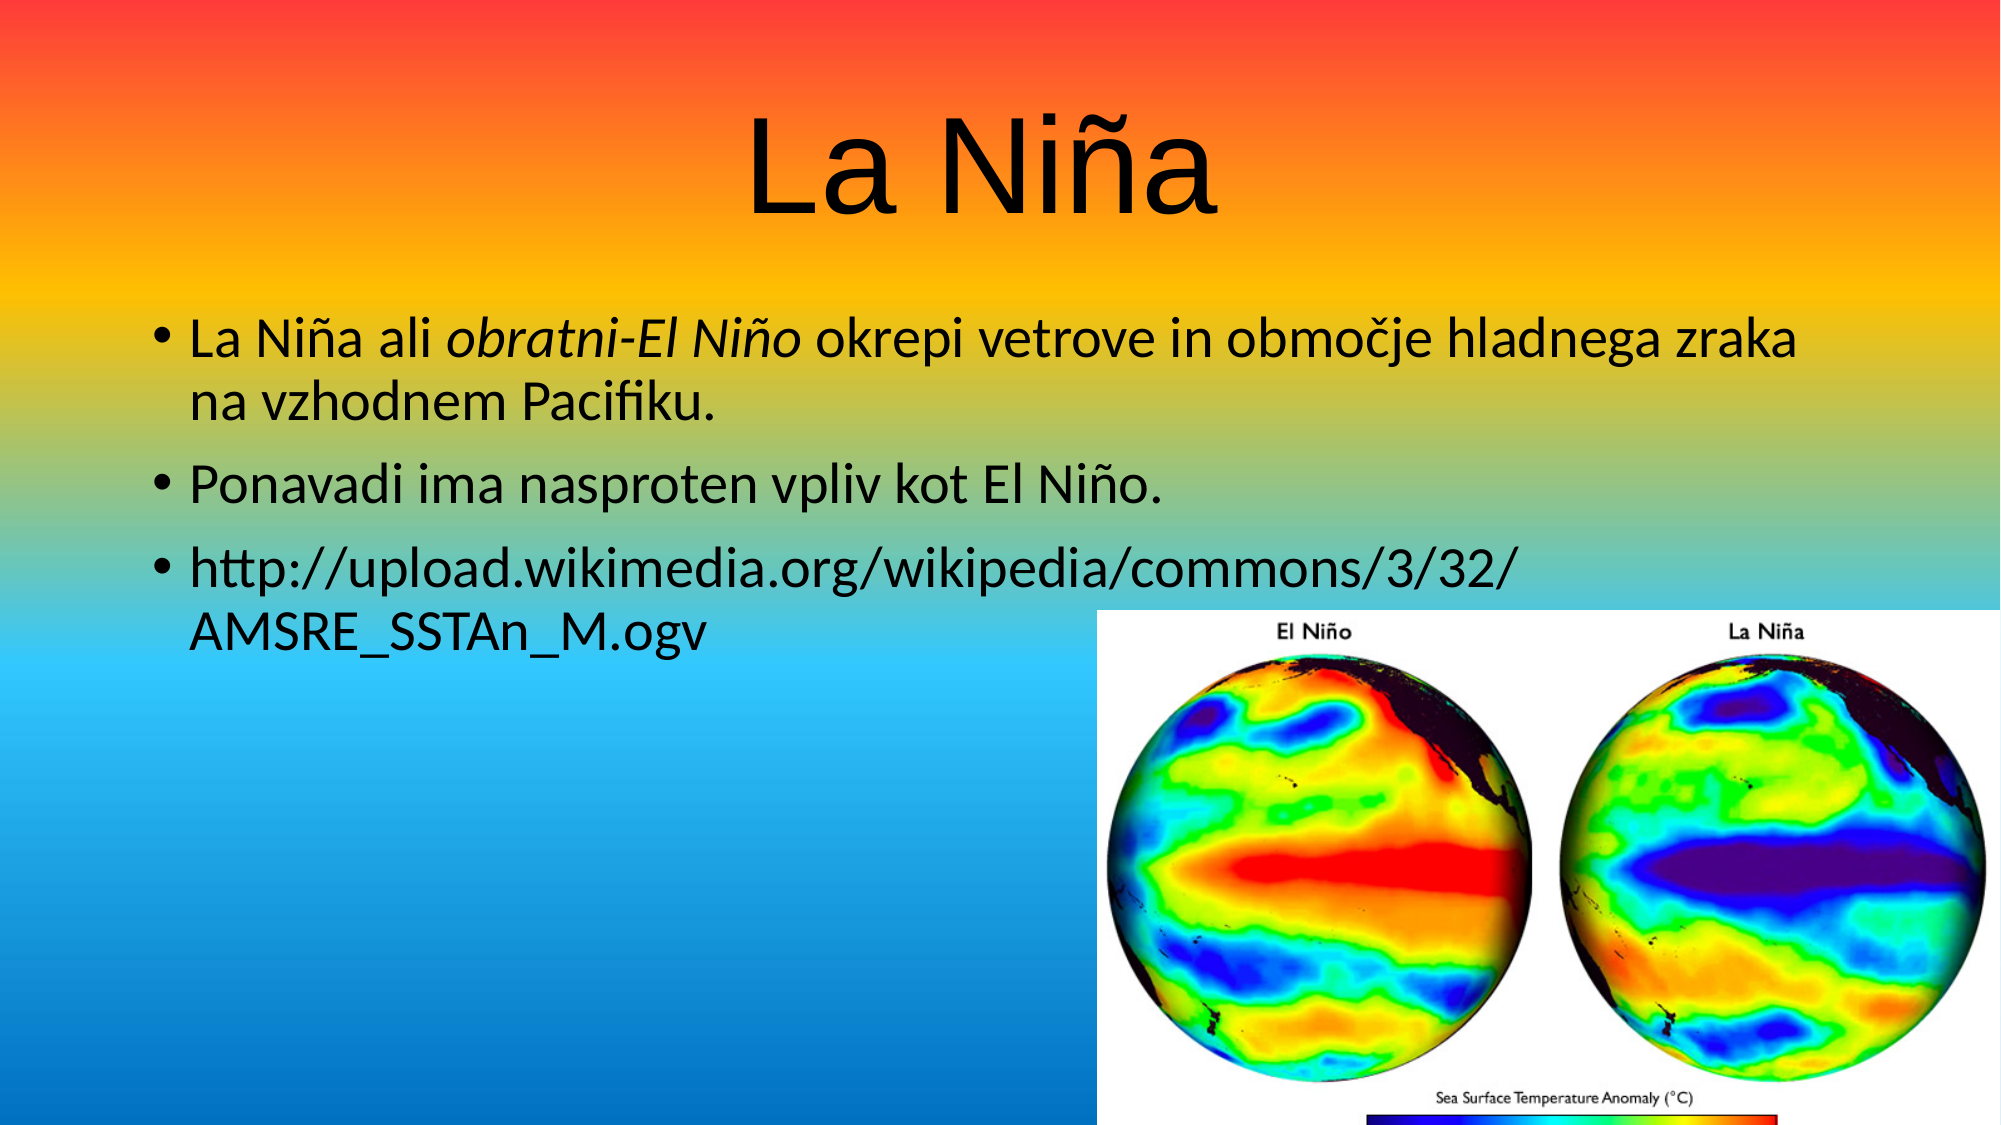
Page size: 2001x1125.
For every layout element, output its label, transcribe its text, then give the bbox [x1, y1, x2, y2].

list La Niña ali obratni-El Niño okrepi vetrove in območje hladnega zraka na vzhodnem Pacifiku. Ponavadi ima nasproten vpliv kot El Niño. http://upload.wikimedia.org/wikipedia/commons/3/32/AMSRE_SSTAn_M.ogv [137, 299, 1863, 1014]
picture [0, 0, 2001, 1125]
title La Niña [137, 59, 1863, 278]
